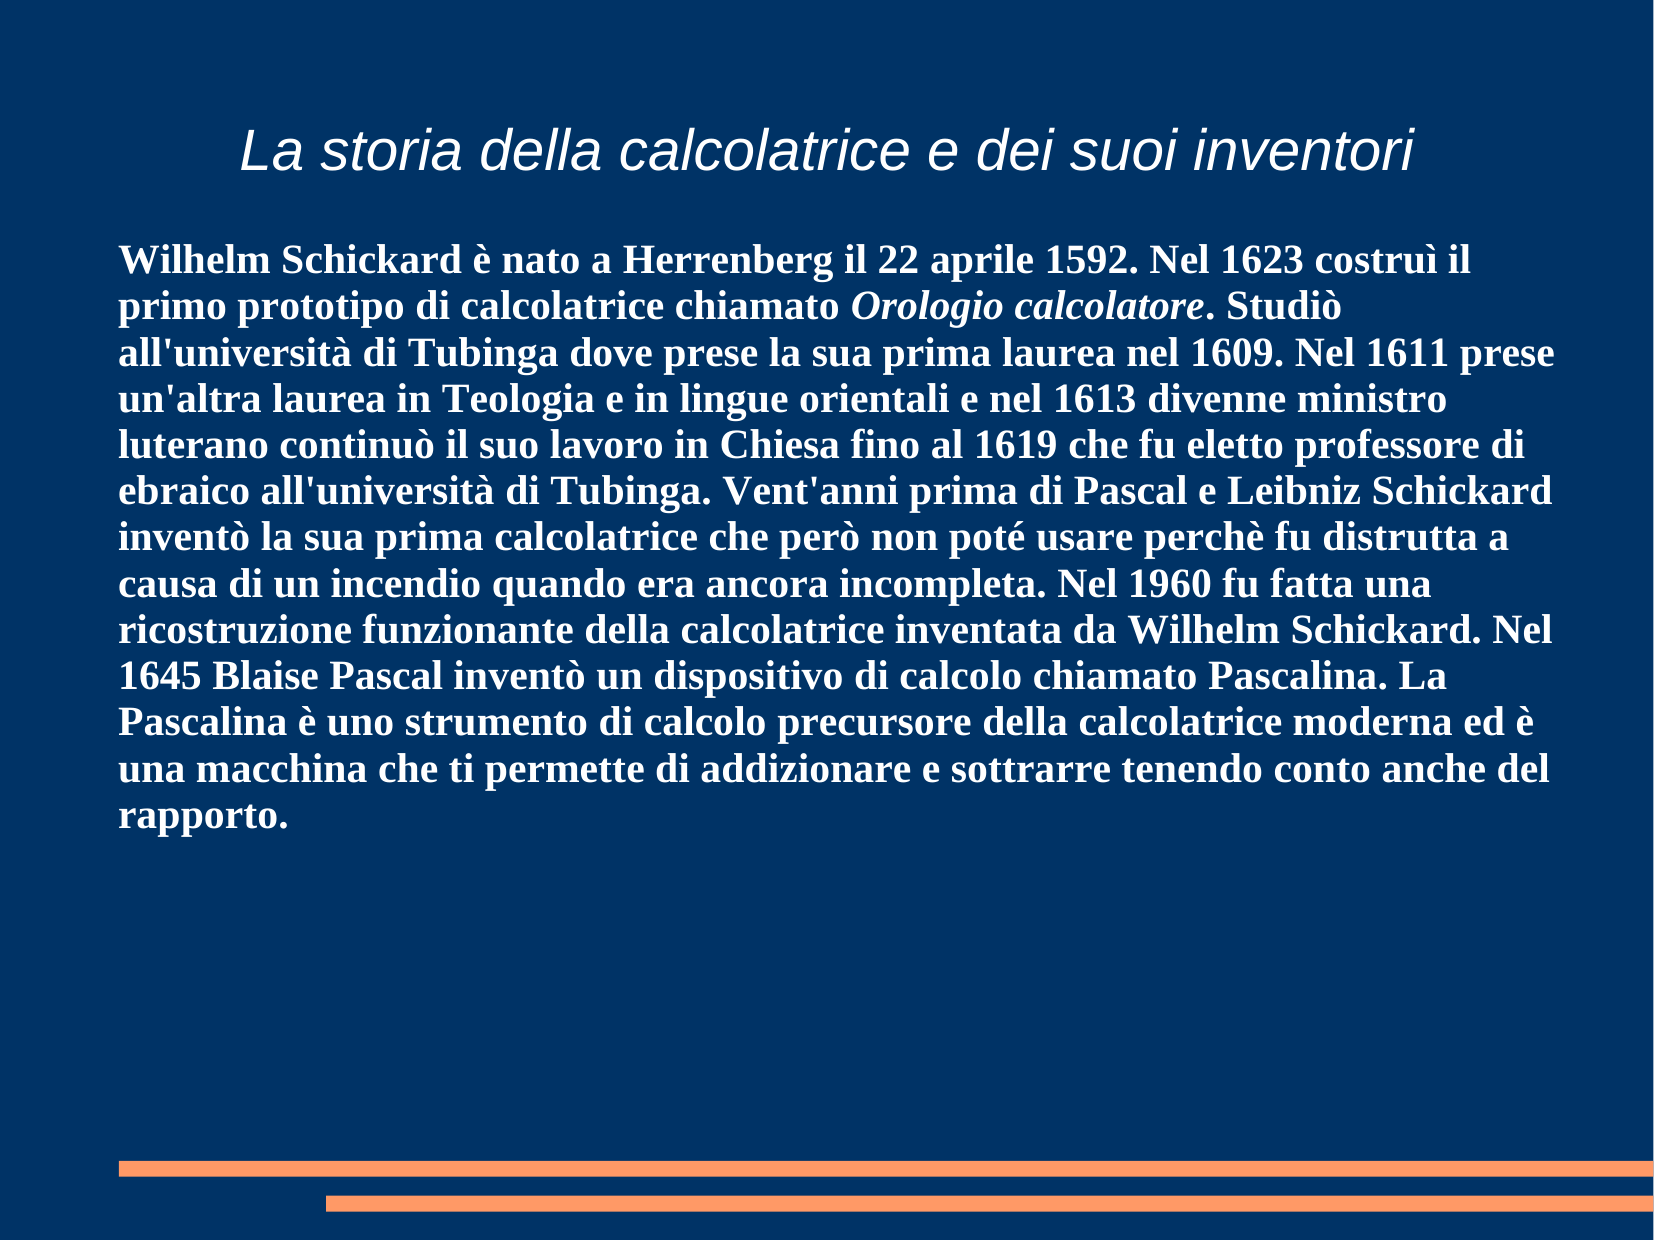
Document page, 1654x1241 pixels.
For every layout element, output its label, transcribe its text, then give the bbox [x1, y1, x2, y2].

picture [1210, 826, 1565, 1241]
list Wilhelm Schickard è nato a Herrenberg il 22 aprile 1592. Nel 1623 costruì il primo prototipo di calcolatrice chiamato Orologio calcolatore. Studiò all'università di Tubinga dove prese la sua prima laurea nel 1609. Nel 1611 prese un'altra laurea in Teologia e in lingue orientali e nel 1613 divenne ministro luterano continuò il suo lavoro in Chiesa fino al 1619 che fu eletto professore di ebraico all'università di Tubinga. Vent'anni prima di Pascal e Leibniz Schickard inventò la sua prima calcolatrice che però non poté usare perchè fu distrutta a causa di un incendio quando era ancora incompleta. Nel 1960 fu fatta una ricostruzione funzionante della calcolatrice inventata da Wilhelm Schickard. Nel 1645 Blaise Pascal inventò un dispositivo di calcolo chiamato Pascalina. La Pascalina è uno strumento di calcolo precursore della calcolatrice moderna ed è una macchina che ti permette di addizionare e sottrarre tenendo conto anche del rapporto. [118, 236, 1558, 1047]
title La storia della calcolatrice e dei suoi inventori [121, 46, 1534, 236]
